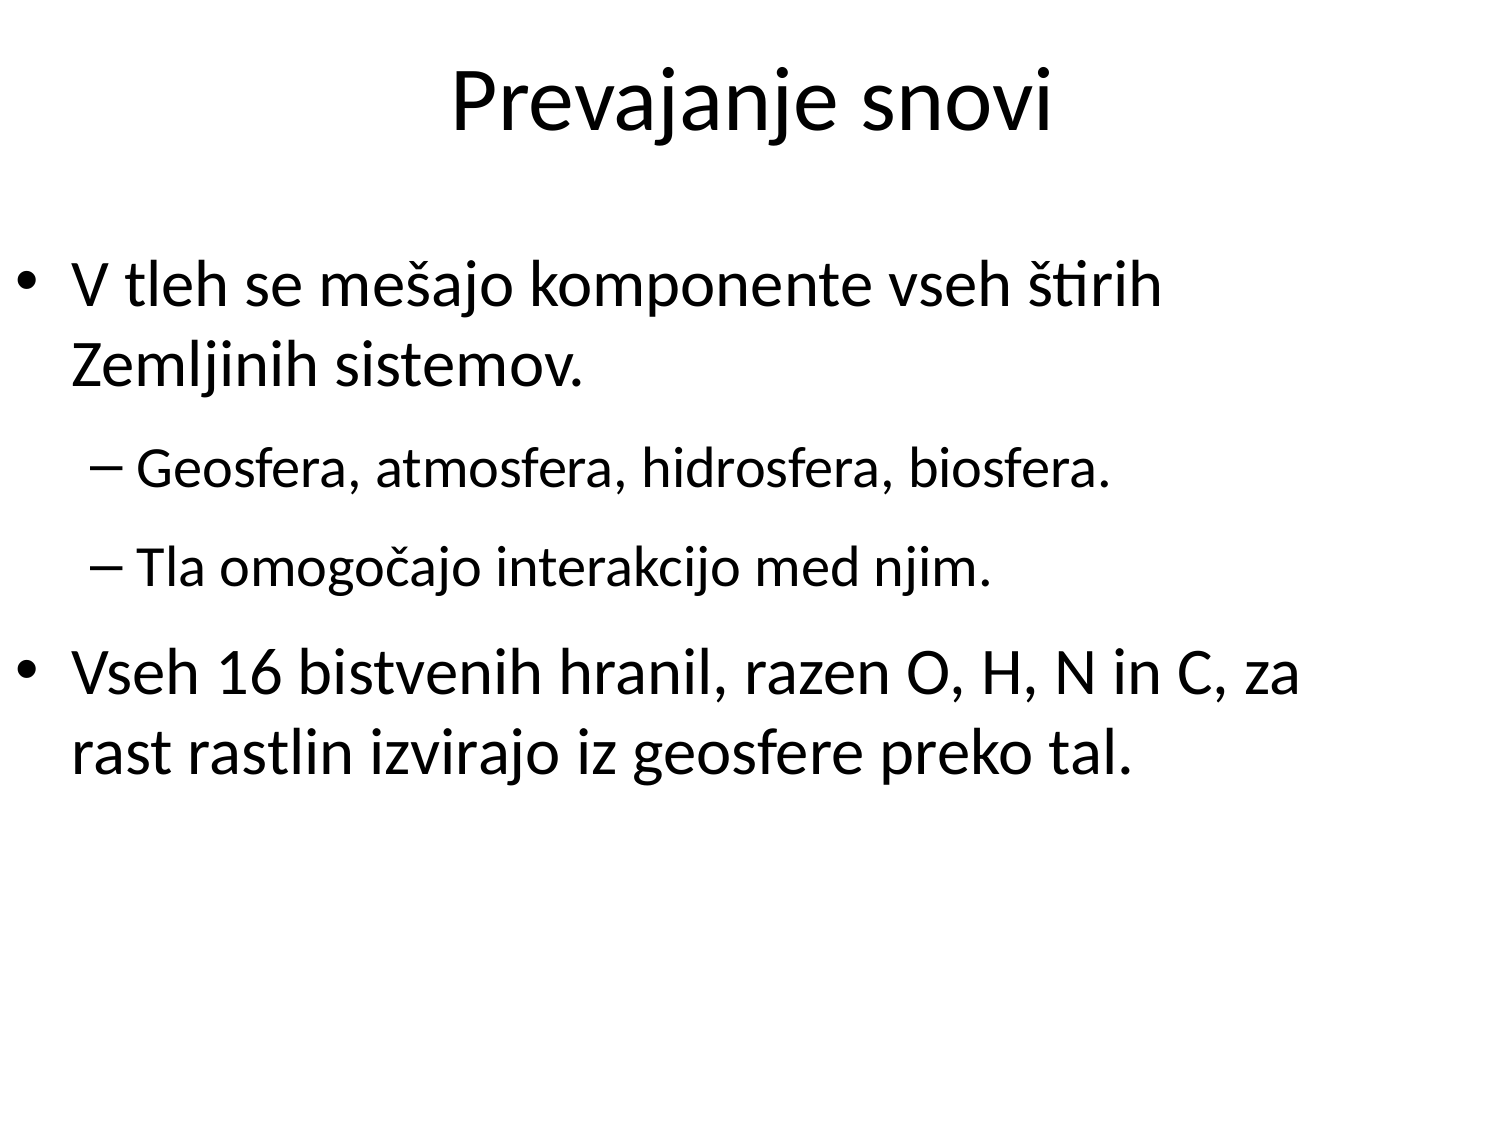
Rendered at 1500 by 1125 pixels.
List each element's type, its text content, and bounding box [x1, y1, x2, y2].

list V tleh se mešajo komponente vseh štirih Zemljinih sistemov. Geosfera, atmosfera, hidrosfera, biosfera. Tla omogočajo interakcijo med njim. Vseh 16 bistvenih hranil, razen O, H, N in C, za rast rastlin izvirajo iz geosfere preko tal. [0, 231, 1424, 1125]
title Prevajanje snovi [88, 0, 1439, 188]
